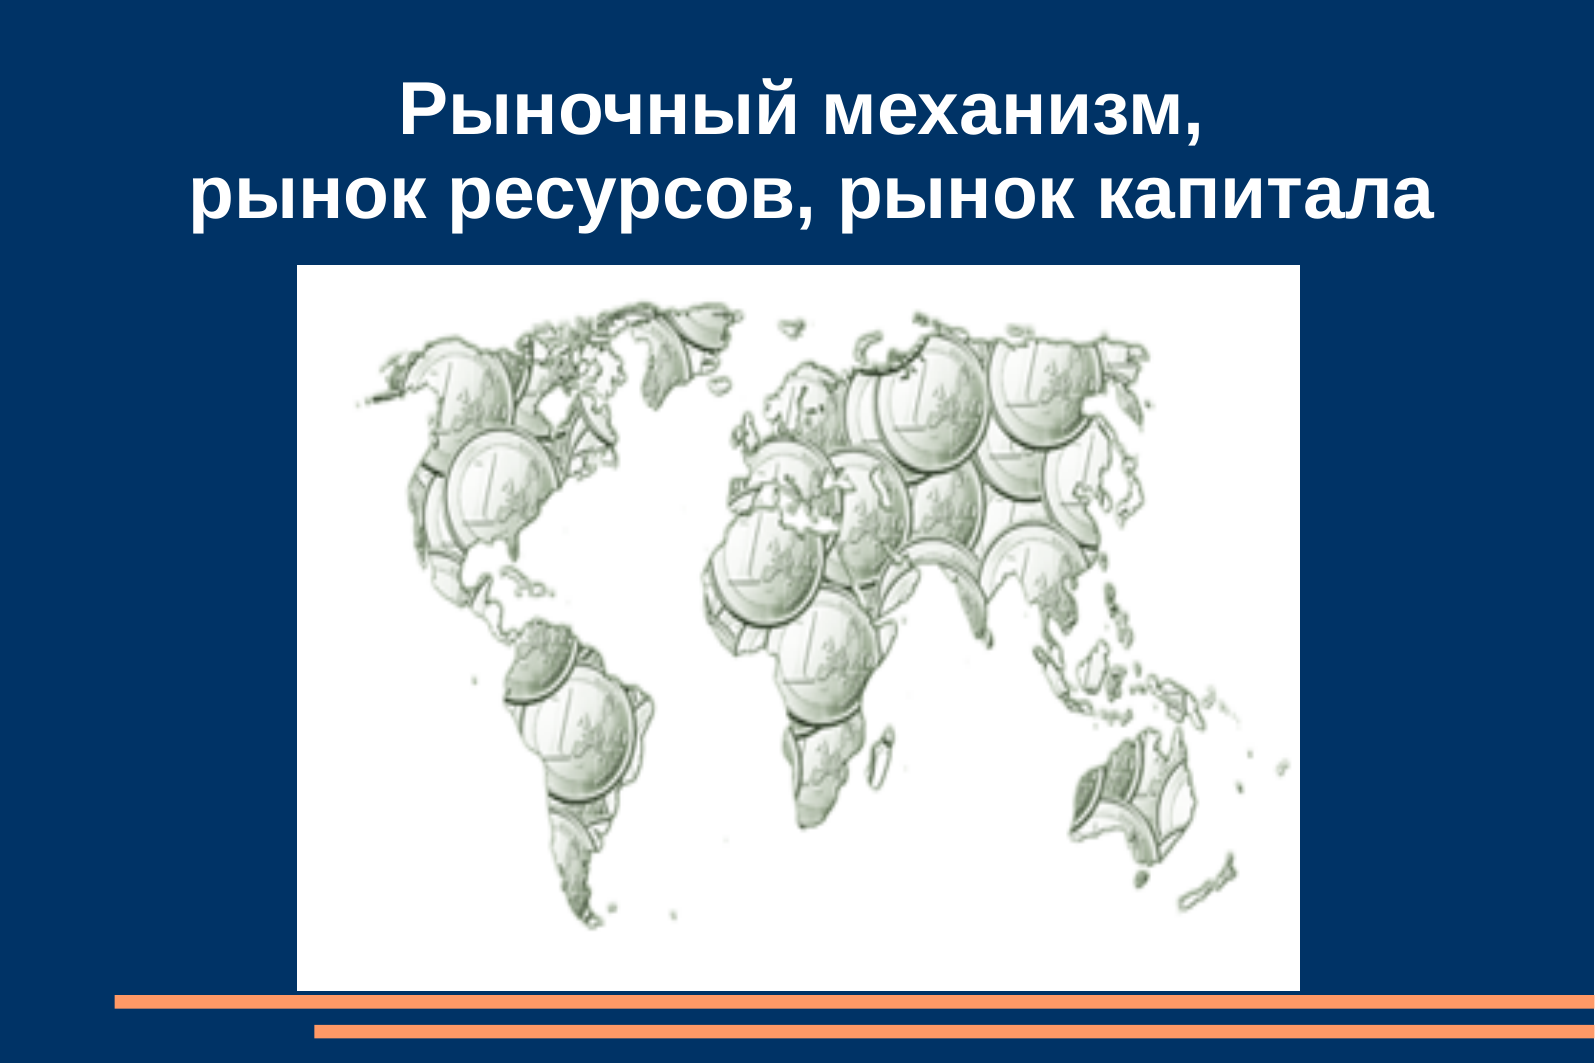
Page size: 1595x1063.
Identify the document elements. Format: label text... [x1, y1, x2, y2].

text_box Рыночный механизм, рынок ресурсов, рынок капитала [118, 59, 1506, 242]
picture [297, 265, 1300, 992]
